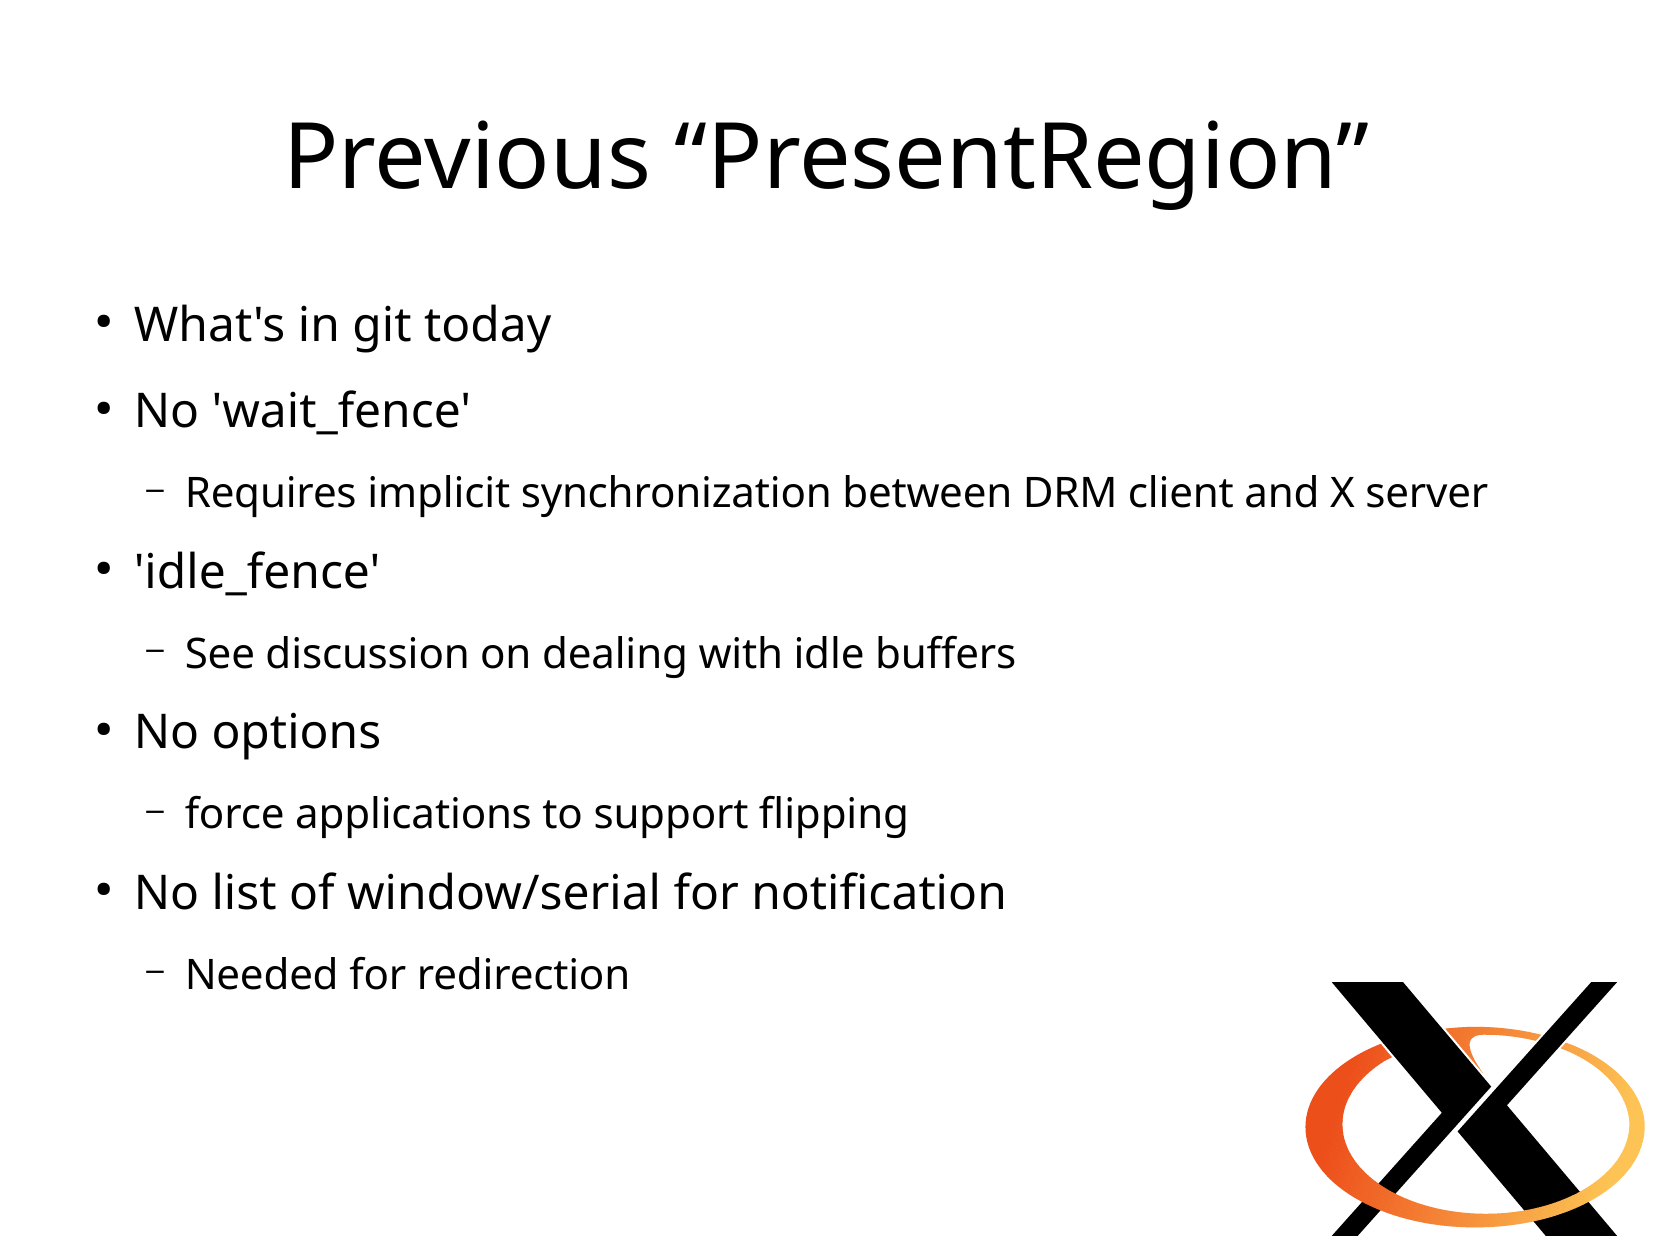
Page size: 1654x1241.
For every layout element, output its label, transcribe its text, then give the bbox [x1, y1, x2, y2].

list What's in git today No 'wait_fence' Requires implicit synchronization between DRM client and X server 'idle_fence' See discussion on dealing with idle buffers No options force applications to support flipping No list of window/serial for notification Needed for redirection [82, 290, 1571, 1010]
title Previous “PresentRegion” [82, 49, 1571, 257]
